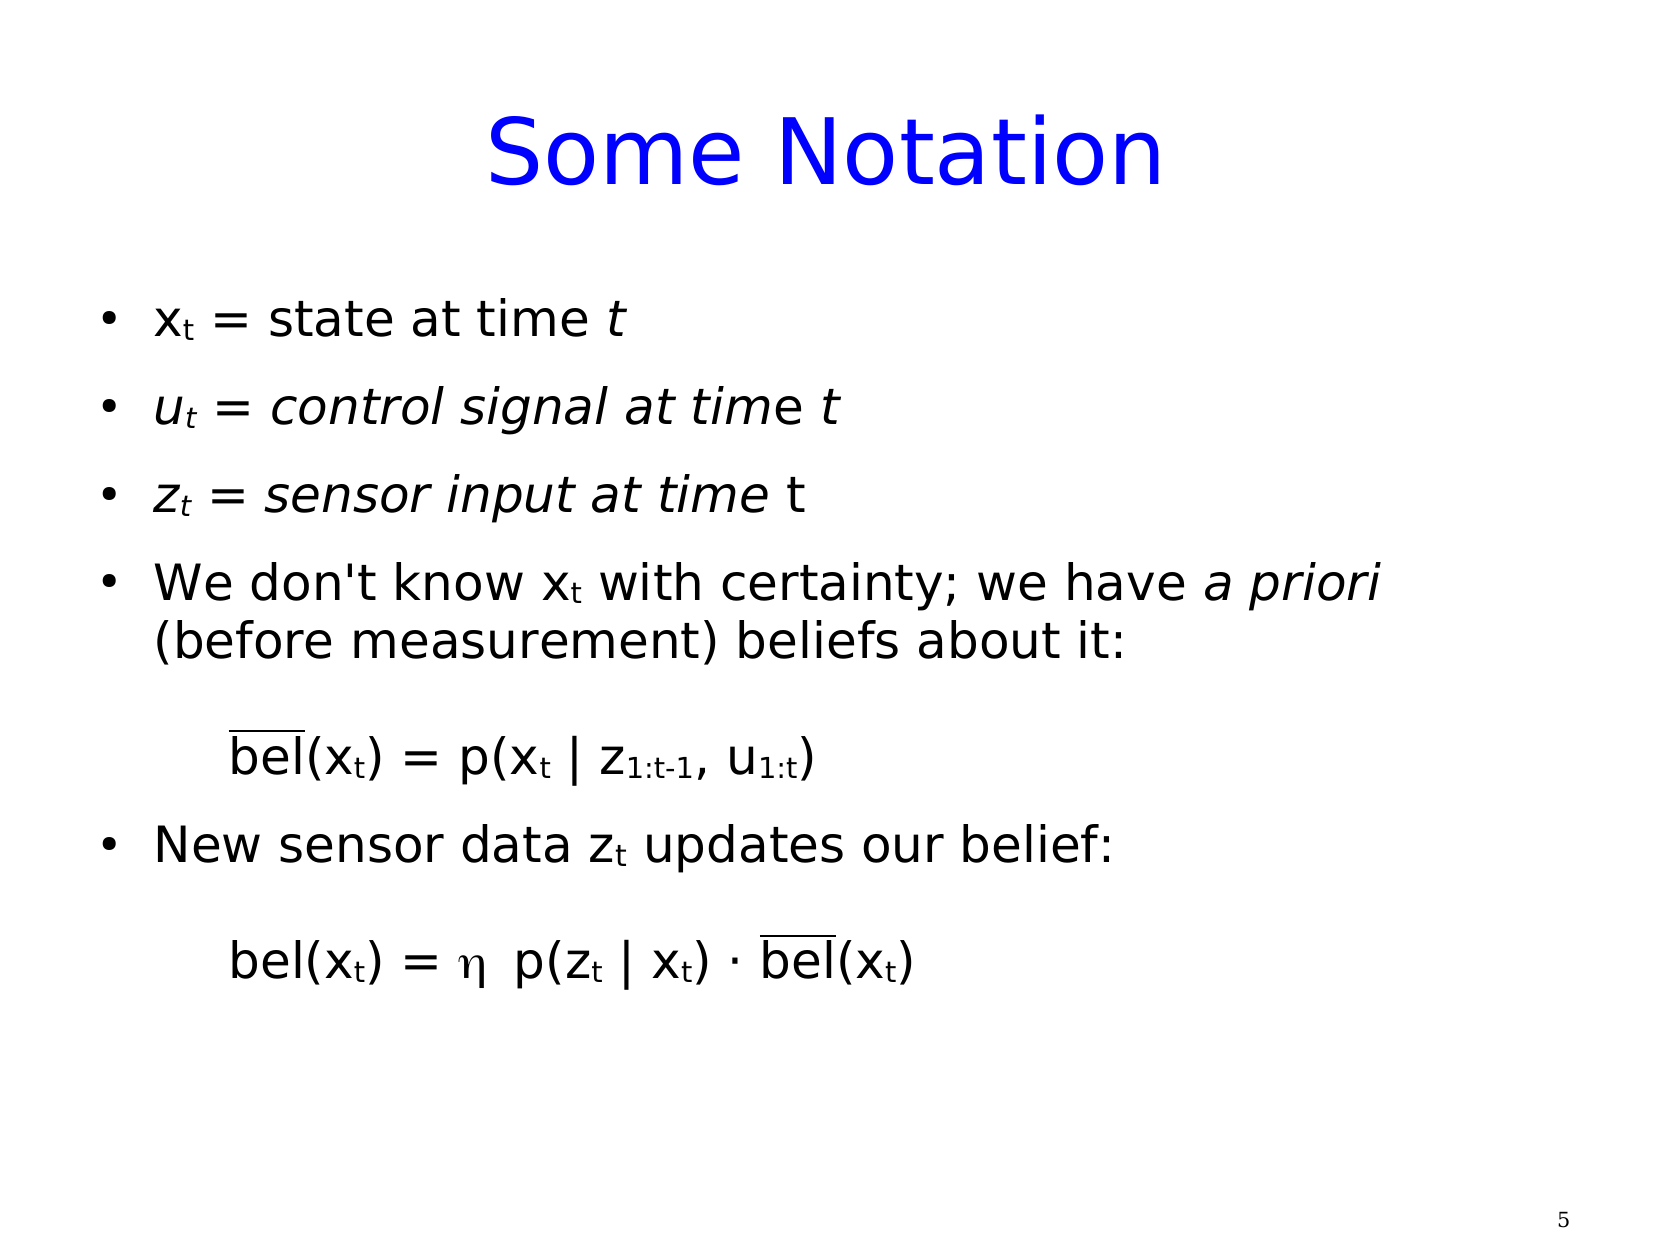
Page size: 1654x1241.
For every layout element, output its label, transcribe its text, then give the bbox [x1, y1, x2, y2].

title Some Notation [82, 56, 1571, 250]
list xt = state at time t ut = control signal at time t zt = sensor input at time t We don't know xt with certainty; we have a priori (before measurement) beliefs about it: bel(xt) = p(xt | z1:t-1, u1:t) New sensor data zt updates our belief: bel(xt) = h p(zt | xt) · bel(xt) [82, 290, 1571, 1108]
